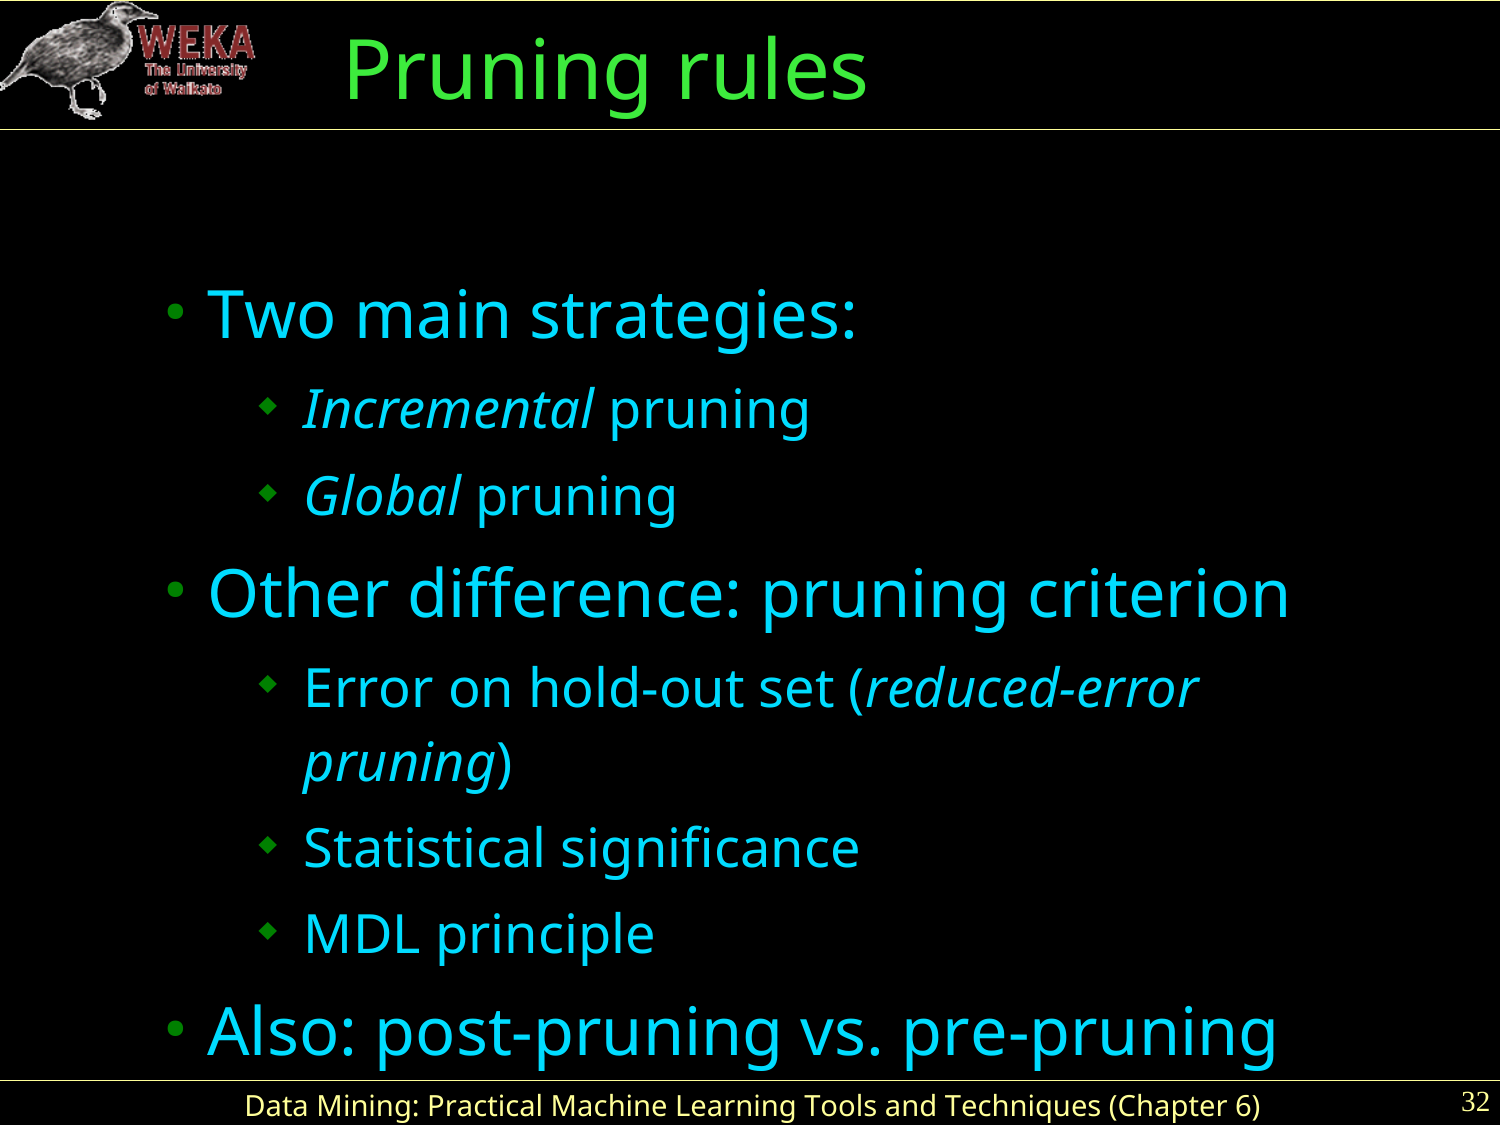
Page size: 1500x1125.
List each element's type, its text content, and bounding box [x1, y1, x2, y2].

list Two main strategies: Incremental pruning Global pruning Other difference: pruning criterion Error on hold-out set (reduced-error pruning) Statistical significance MDL principle Also: post-pruning vs. pre-pruning [149, 260, 1388, 936]
title Pruning rules [327, 0, 1500, 148]
picture [0, 1, 266, 129]
